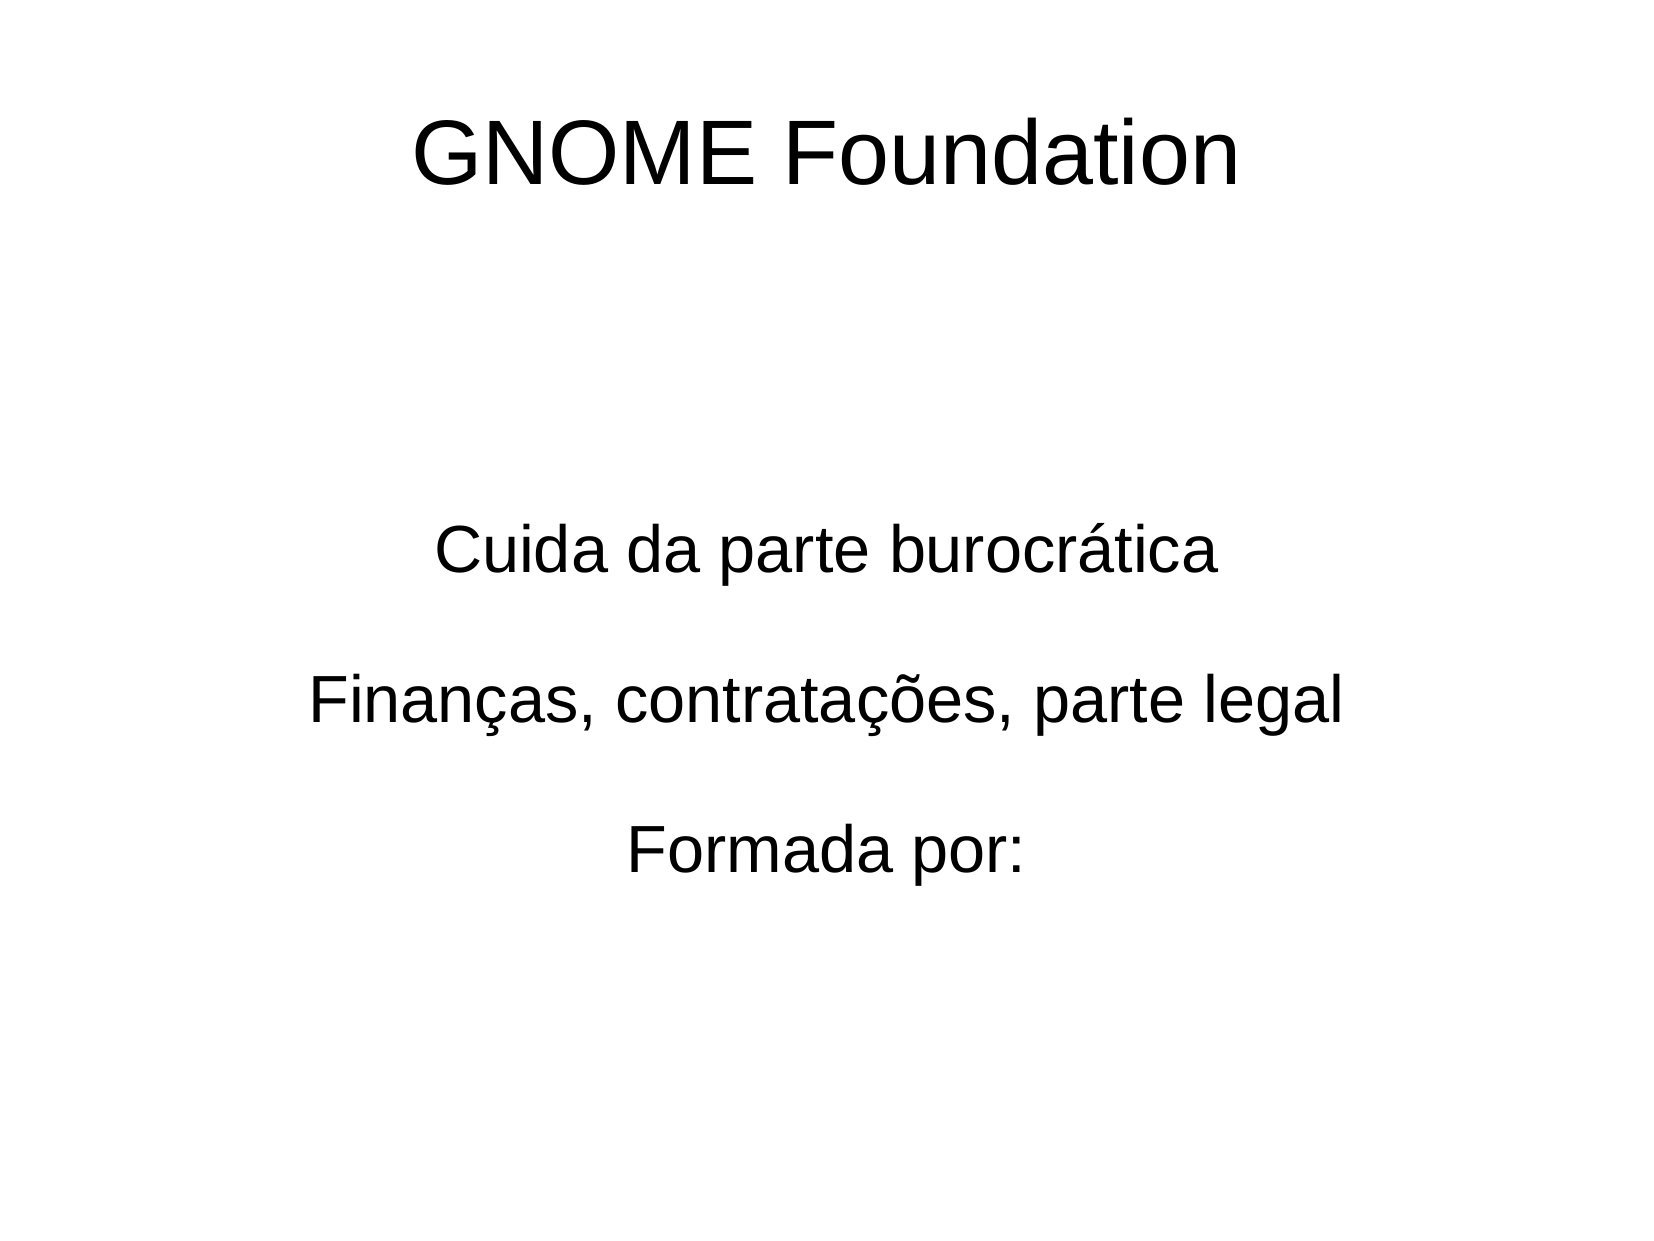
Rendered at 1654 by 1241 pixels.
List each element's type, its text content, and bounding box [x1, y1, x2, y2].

subtitle Cuida da parte burocrática Finanças, contratações, parte legal Formada por: [82, 297, 1571, 1102]
title GNOME Foundation [82, 56, 1571, 250]
